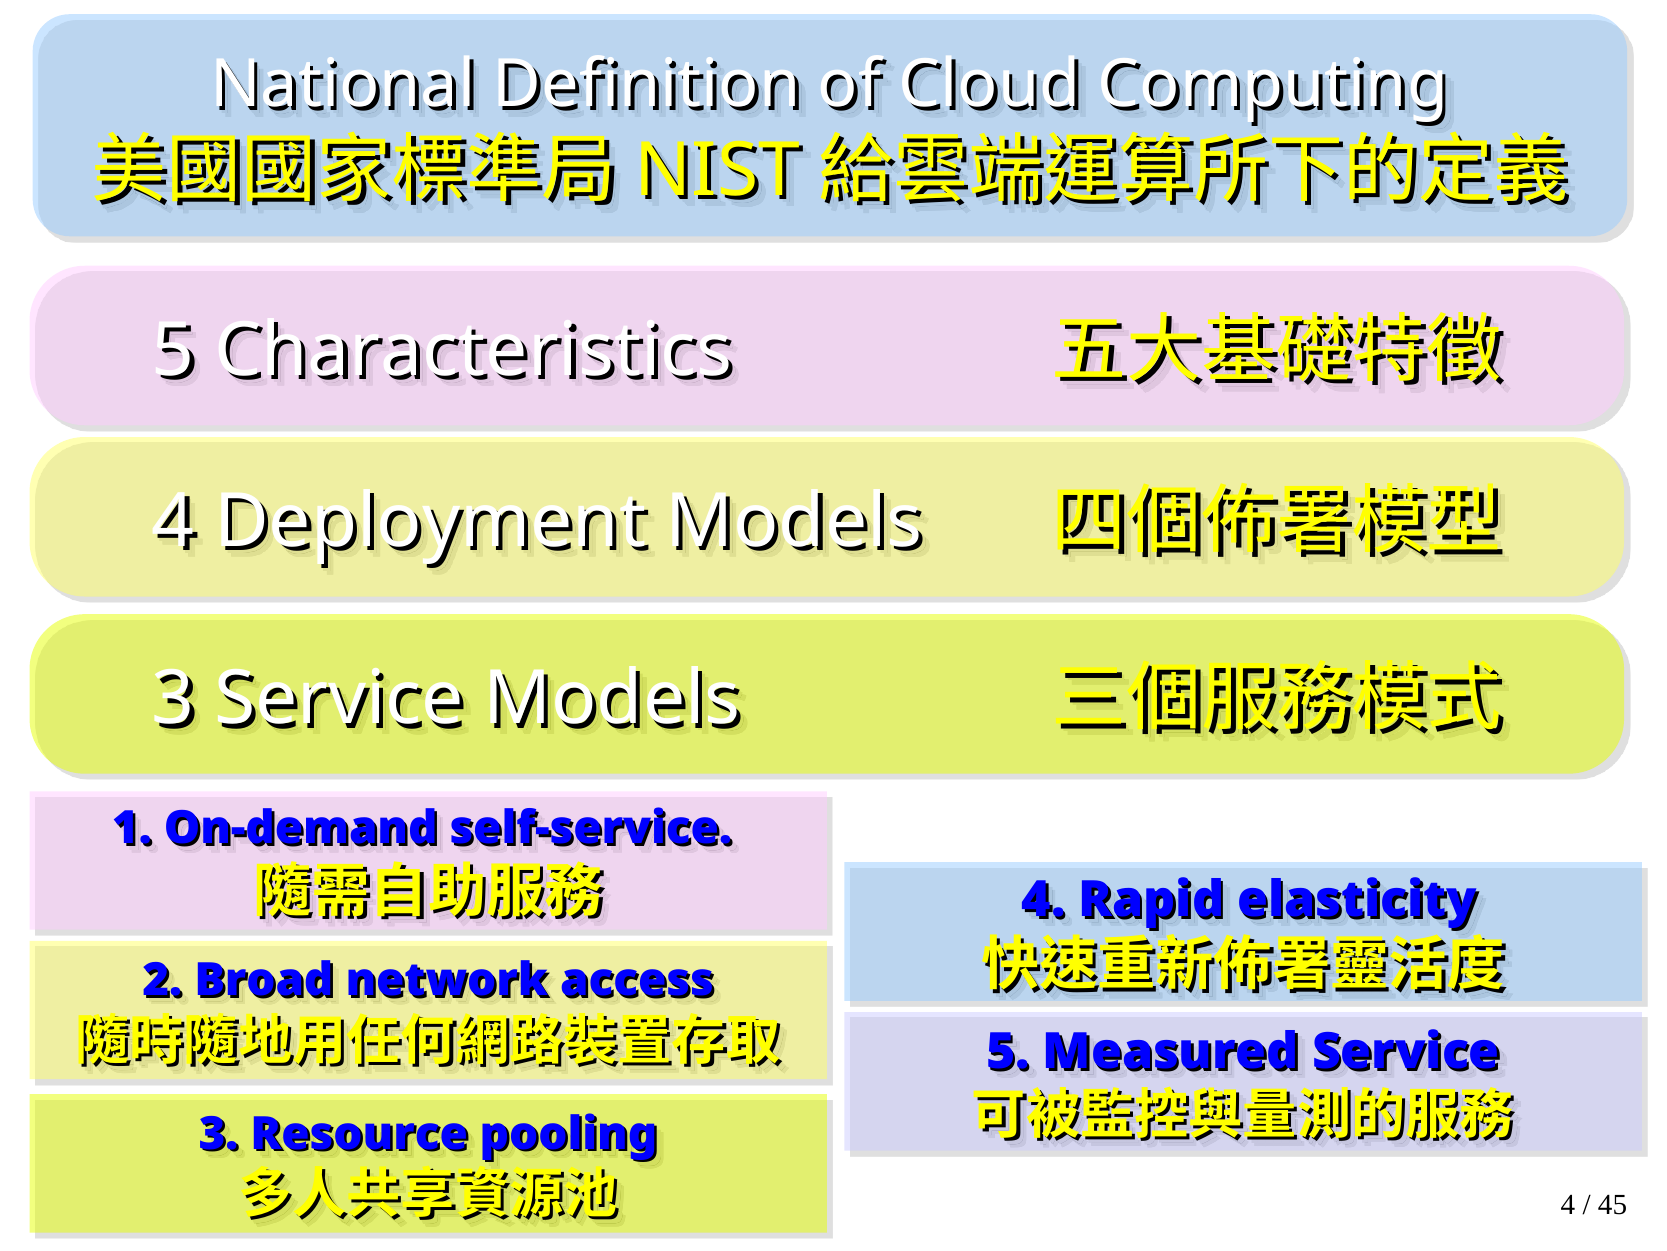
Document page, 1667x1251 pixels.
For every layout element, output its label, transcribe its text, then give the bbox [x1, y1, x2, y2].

text_box 4. Rapid elasticity 快速重新佈署靈活度 [844, 862, 1642, 1001]
text_box 3 Service Models 三個服務模式 [29, 614, 1625, 774]
text_box 3. Resource pooling 多人共享資源池 [29, 1094, 827, 1233]
text_box 5. Measured Service 可被監控與量測的服務 [844, 1012, 1642, 1151]
text_box 5 Characteristics 五大基礎特徵 [29, 265, 1625, 426]
text_box 4 Deployment Models 四個佈署模型 [29, 437, 1625, 597]
text_box National Definition of Cloud Computing 美國國家標準局NIST給雲端運算所下的定義 [32, 14, 1628, 237]
text_box 2. Broad network access 隨時隨地用任何網路裝置存取 [29, 940, 827, 1080]
text_box 1. On-demand self-service. 隨需自助服務 [29, 791, 827, 930]
